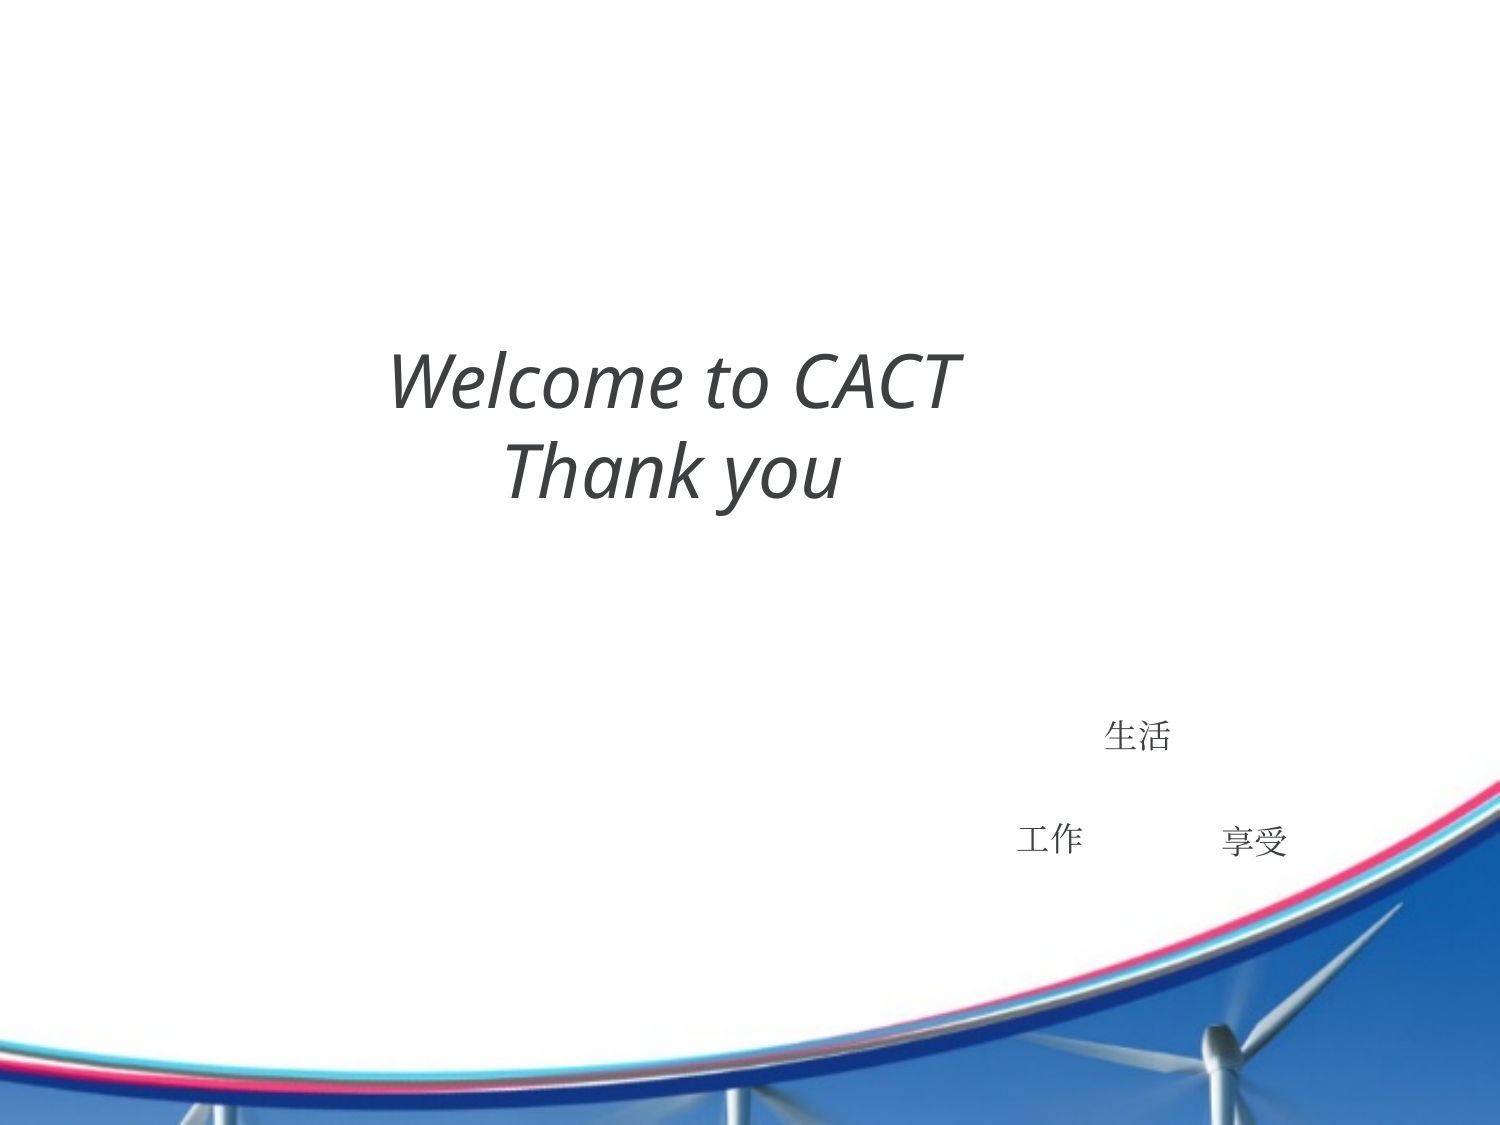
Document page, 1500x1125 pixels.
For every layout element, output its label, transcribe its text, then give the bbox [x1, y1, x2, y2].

text_box 生活 [1003, 707, 1274, 763]
text_box 享受 [1086, 814, 1424, 869]
text_box Welcome to CACT Thank you [371, 326, 927, 661]
text_box 工作 [915, 810, 1185, 866]
picture [0, 0, 1500, 1125]
